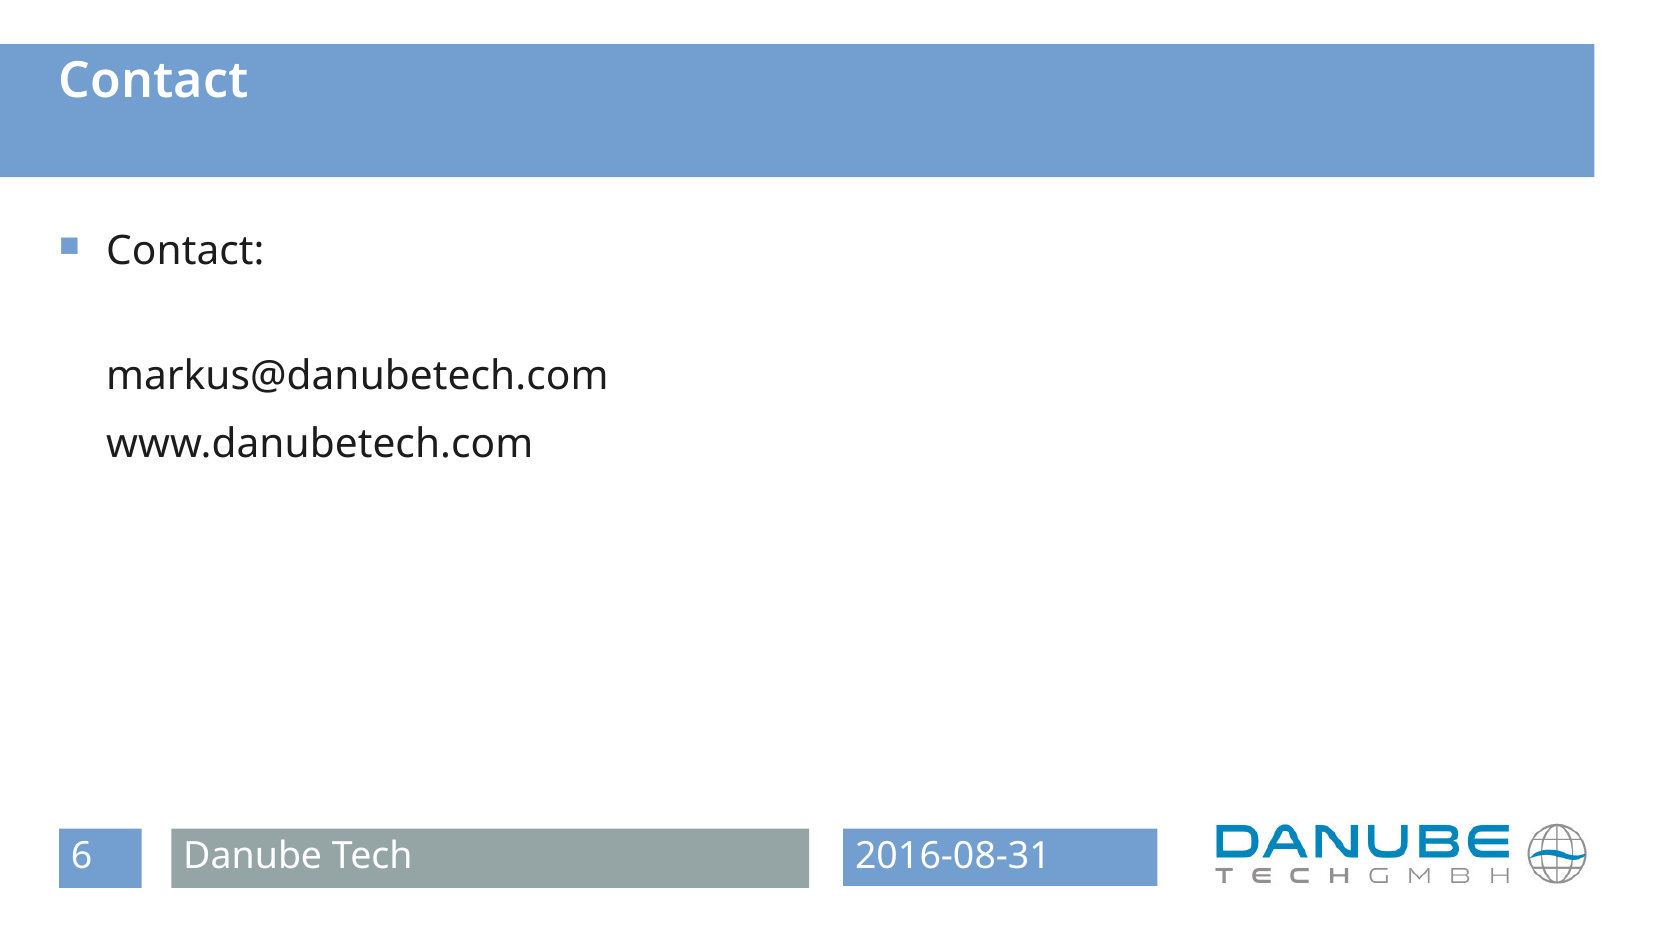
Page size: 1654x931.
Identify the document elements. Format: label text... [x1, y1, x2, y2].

title Contact [0, 44, 1595, 178]
list Contact: markus@danubetech.com www.danubetech.com [58, 221, 922, 789]
picture [1206, 814, 1595, 892]
